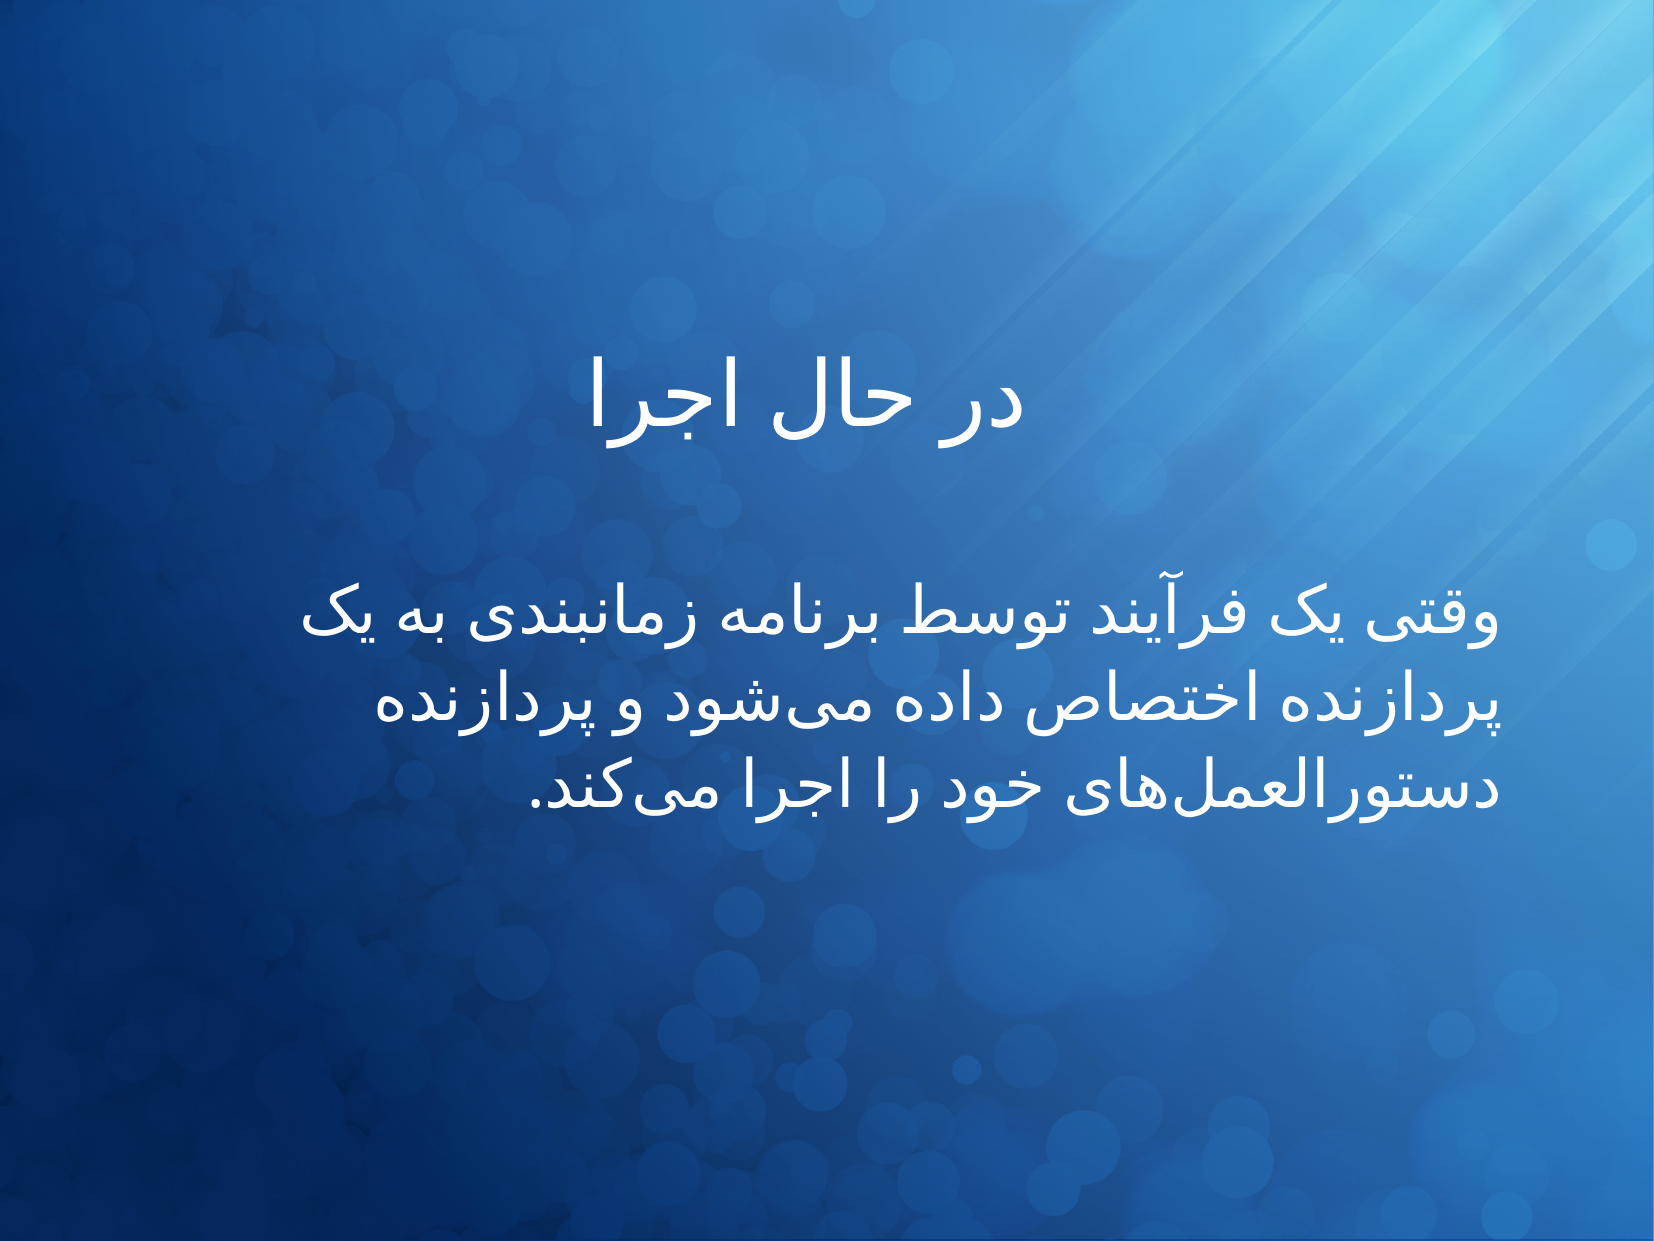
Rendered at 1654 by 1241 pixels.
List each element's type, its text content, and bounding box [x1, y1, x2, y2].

list وقتی یک فرآیند توسط برنامه زمانبندی به یک پردازنده اختصاص داده می‌شود و پردازنده دستورالعمل‌های خود را اجرا می‌کند. [122, 573, 1576, 938]
title در حال اجرا [112, 319, 1501, 488]
picture [0, 0, 1654, 1241]
